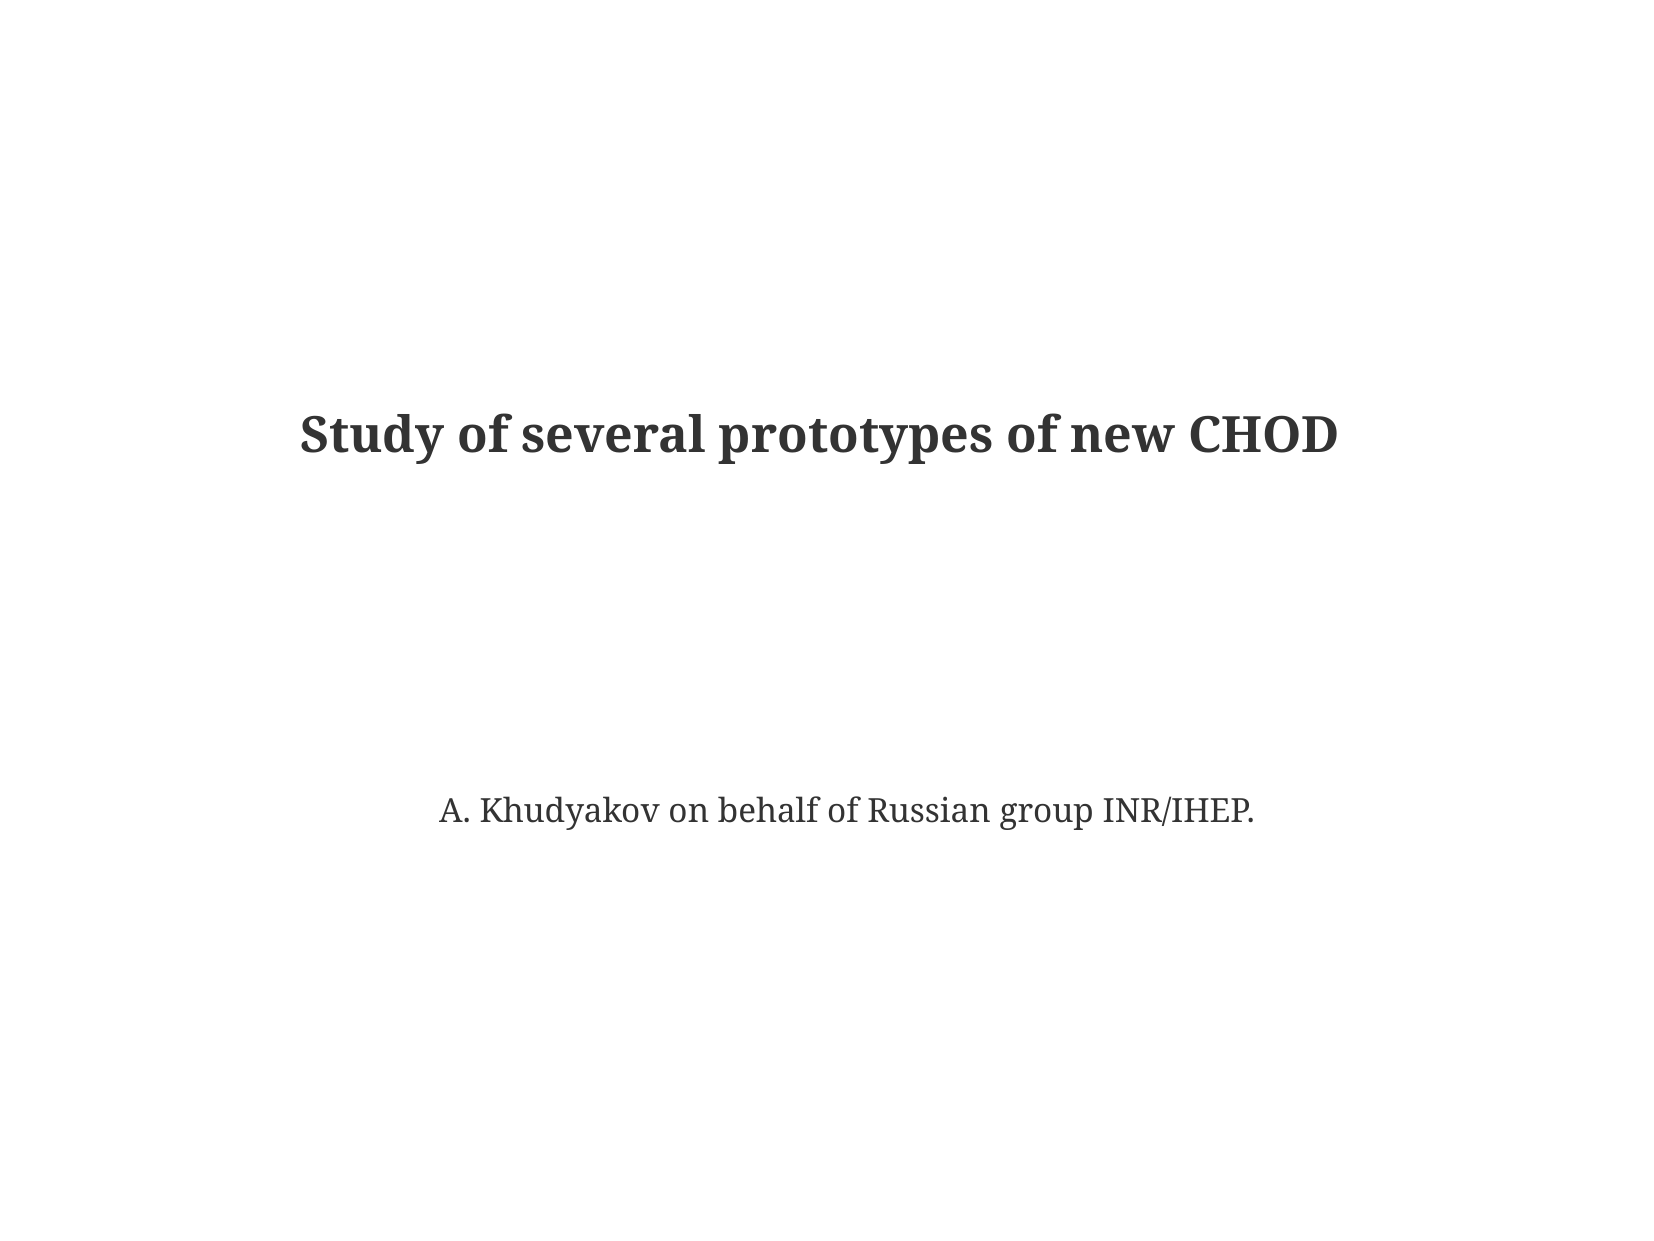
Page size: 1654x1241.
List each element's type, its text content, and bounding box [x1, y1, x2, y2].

text_box Study of several prototypes of new CHOD [173, 357, 1481, 481]
text_box A. Khudyakov on behalf of Russian group INR/IHEP. [270, 780, 1426, 834]
